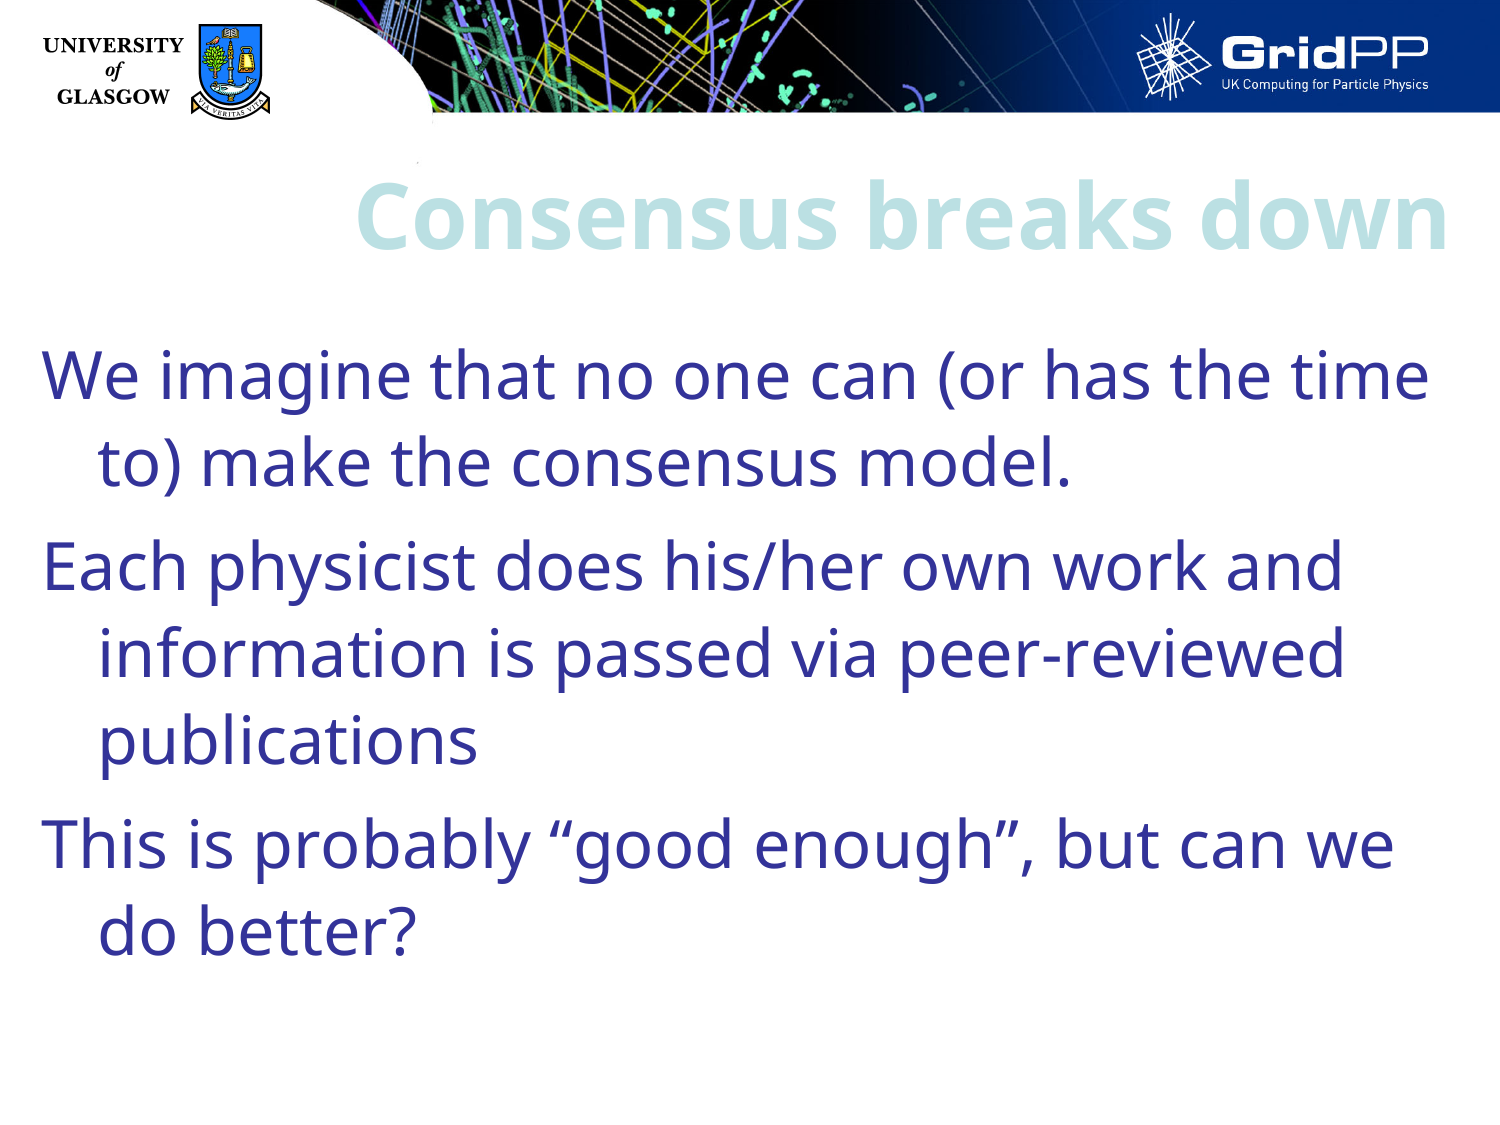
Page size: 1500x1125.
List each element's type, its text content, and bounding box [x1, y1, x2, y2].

title Consensus breaks down [349, 94, 1457, 334]
picture [0, 0, 1500, 1125]
list We imagine that no one can (or has the time to) make the consensus model. Each physicist does his/her own work and information is passed via peer-reviewed publications This is probably “good enough”, but can we do better? [41, 329, 1442, 1105]
